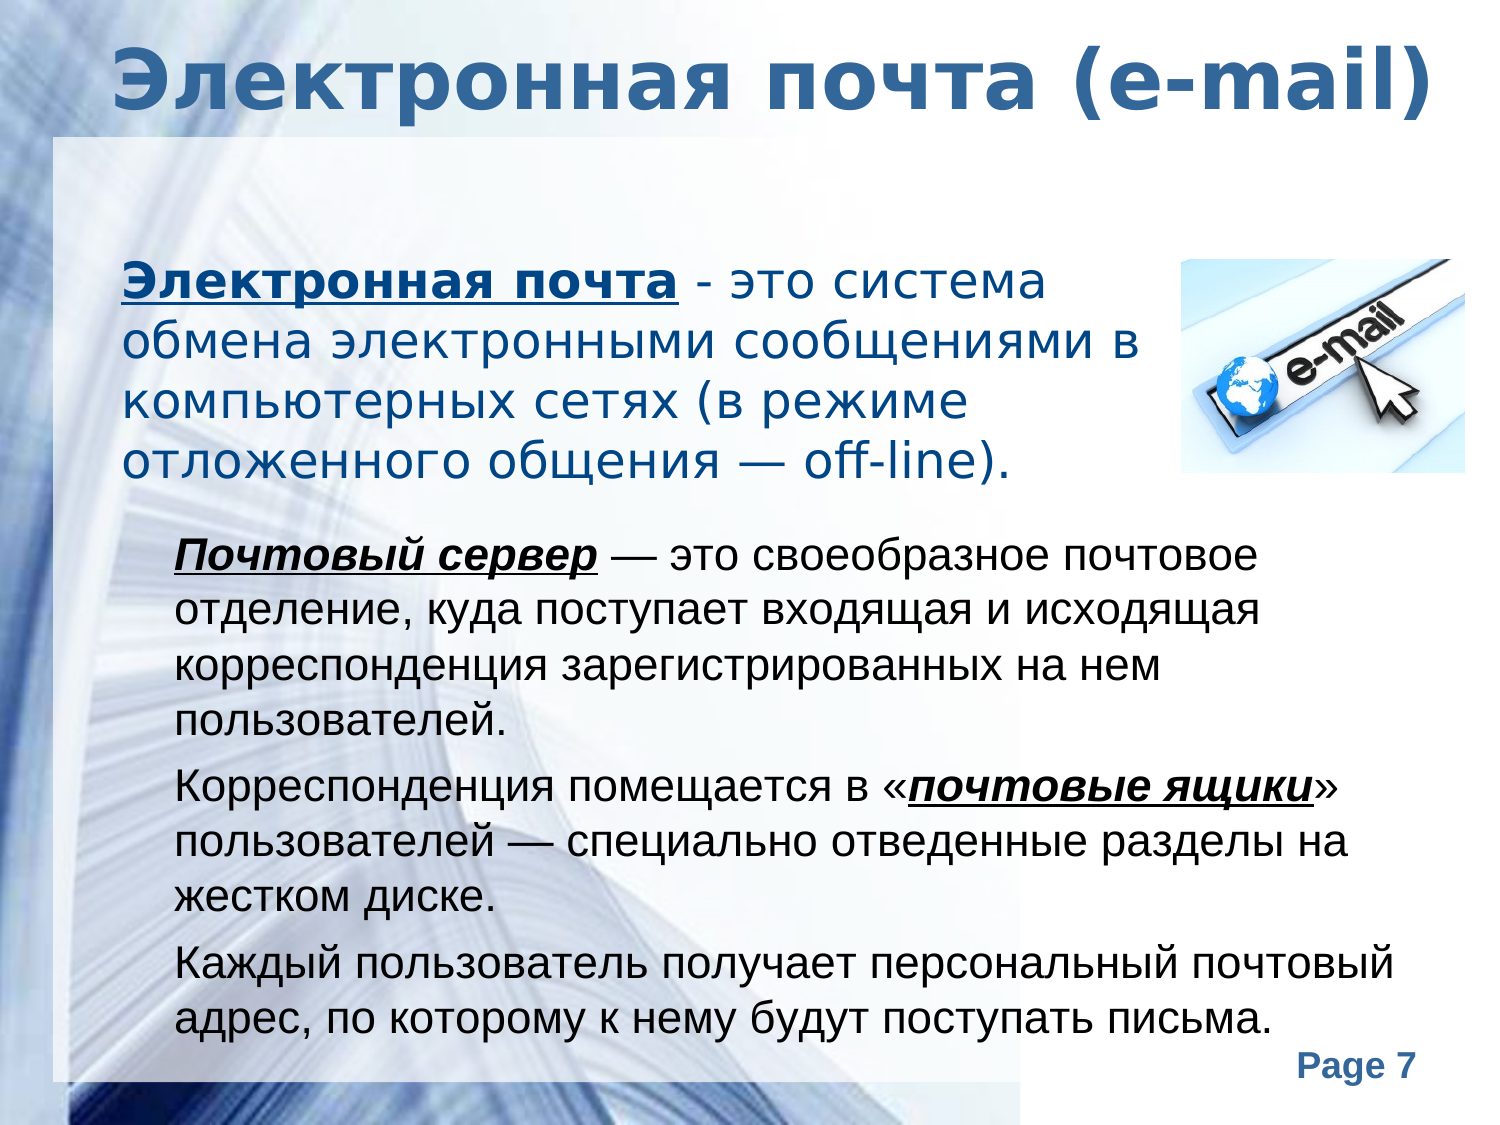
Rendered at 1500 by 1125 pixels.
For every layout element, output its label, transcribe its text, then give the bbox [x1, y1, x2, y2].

picture [0, 0, 1500, 1125]
text_box Электронная почта (e-mail) [95, 19, 1452, 134]
text_box Электронная почта - это система обмена электронными сообщениями в компьютерных сетях (в режиме отложенного общения — off-line). Почтовый сервер — это своеобразное почтовое отделение, куда поступает входящая и исходящая корреспонденция зарегистрированных на нем пользователей. Корреспонденция помещается в «почтовые ящики» пользователей — специально отведенные разделы на жестком диске. Каждый пользователь получает персональный почтовый адрес, по которому к нему будут поступать письма. [106, 241, 1453, 579]
